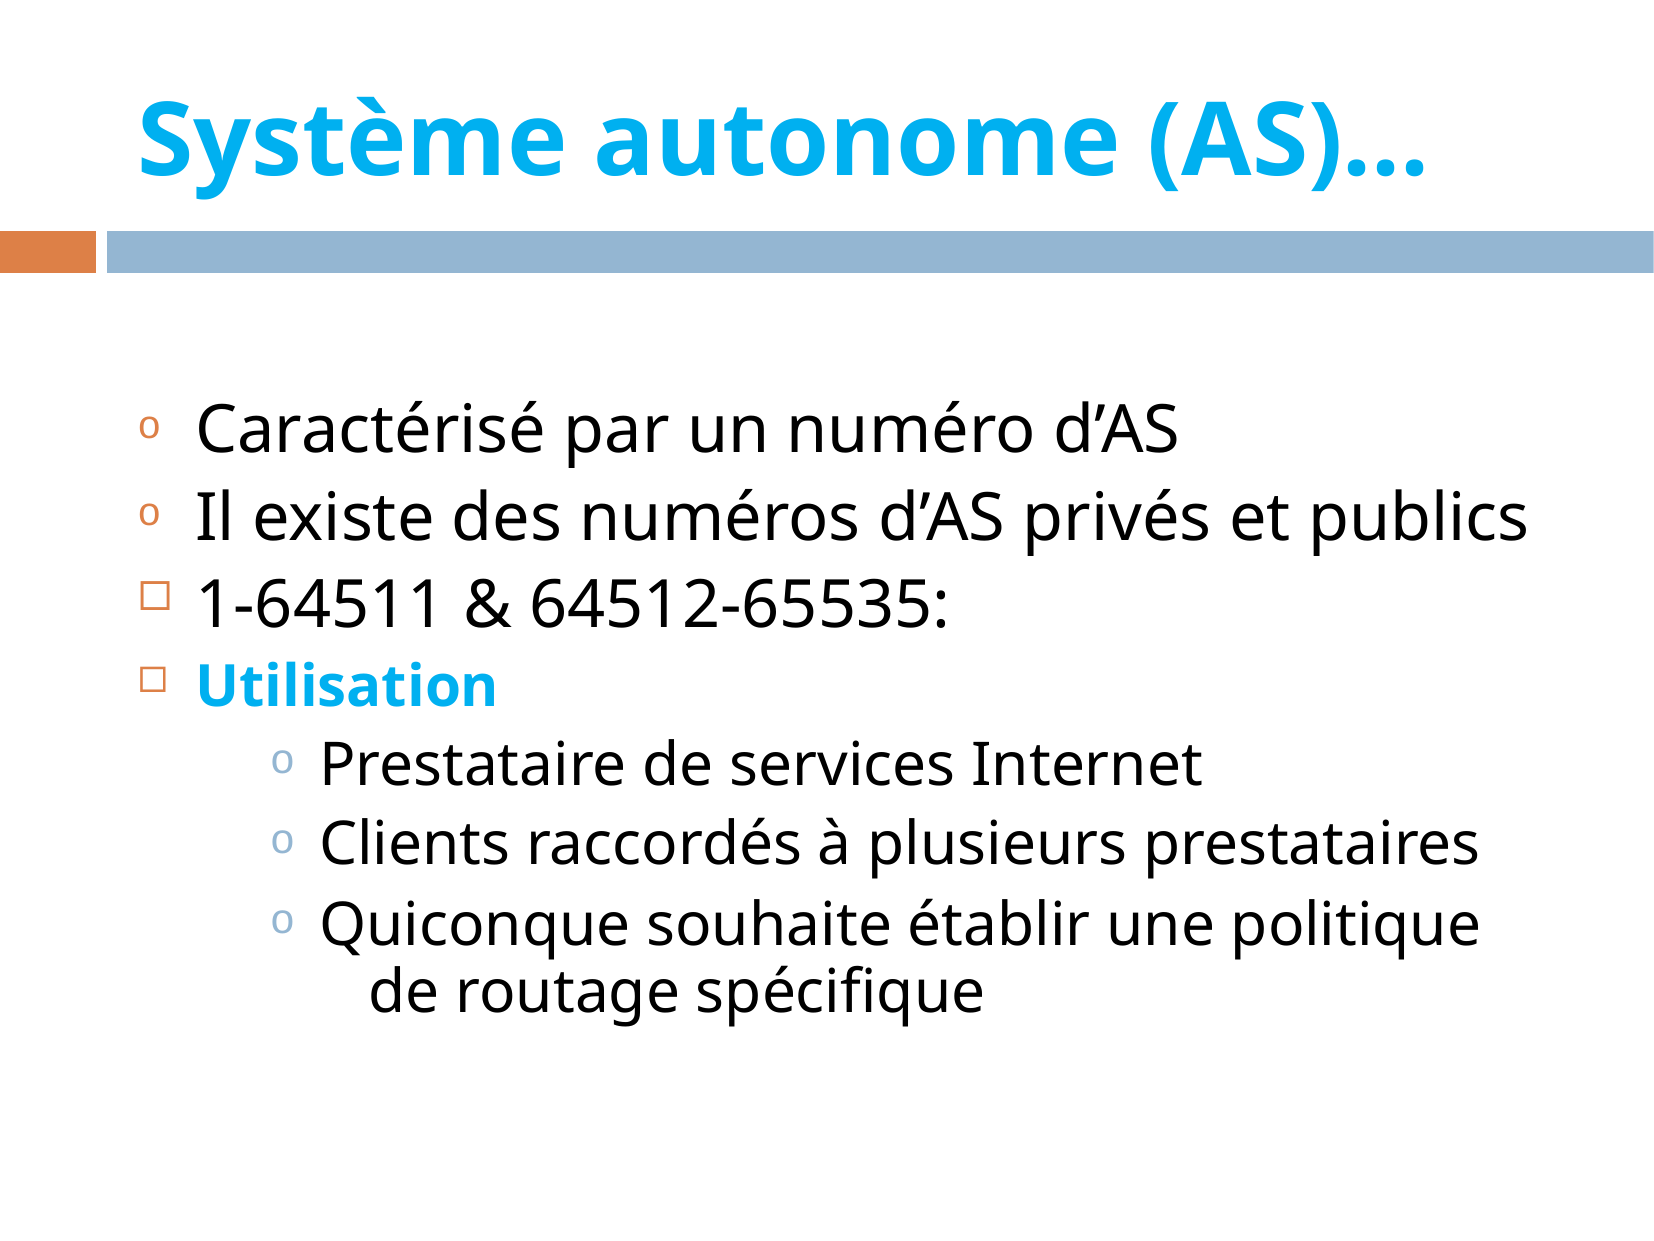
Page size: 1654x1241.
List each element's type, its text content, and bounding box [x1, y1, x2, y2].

list Caractérisé par un numéro d’AS Il existe des numéros d’AS privés et publics 1-64511 & 64512-65535: Utilisation Prestataire de services Internet Clients raccordés à plusieurs prestataires Quiconque souhaite établir une politique de routage spécifique [123, 289, 1558, 1131]
title Système autonome (AS)... [123, 41, 1530, 249]
